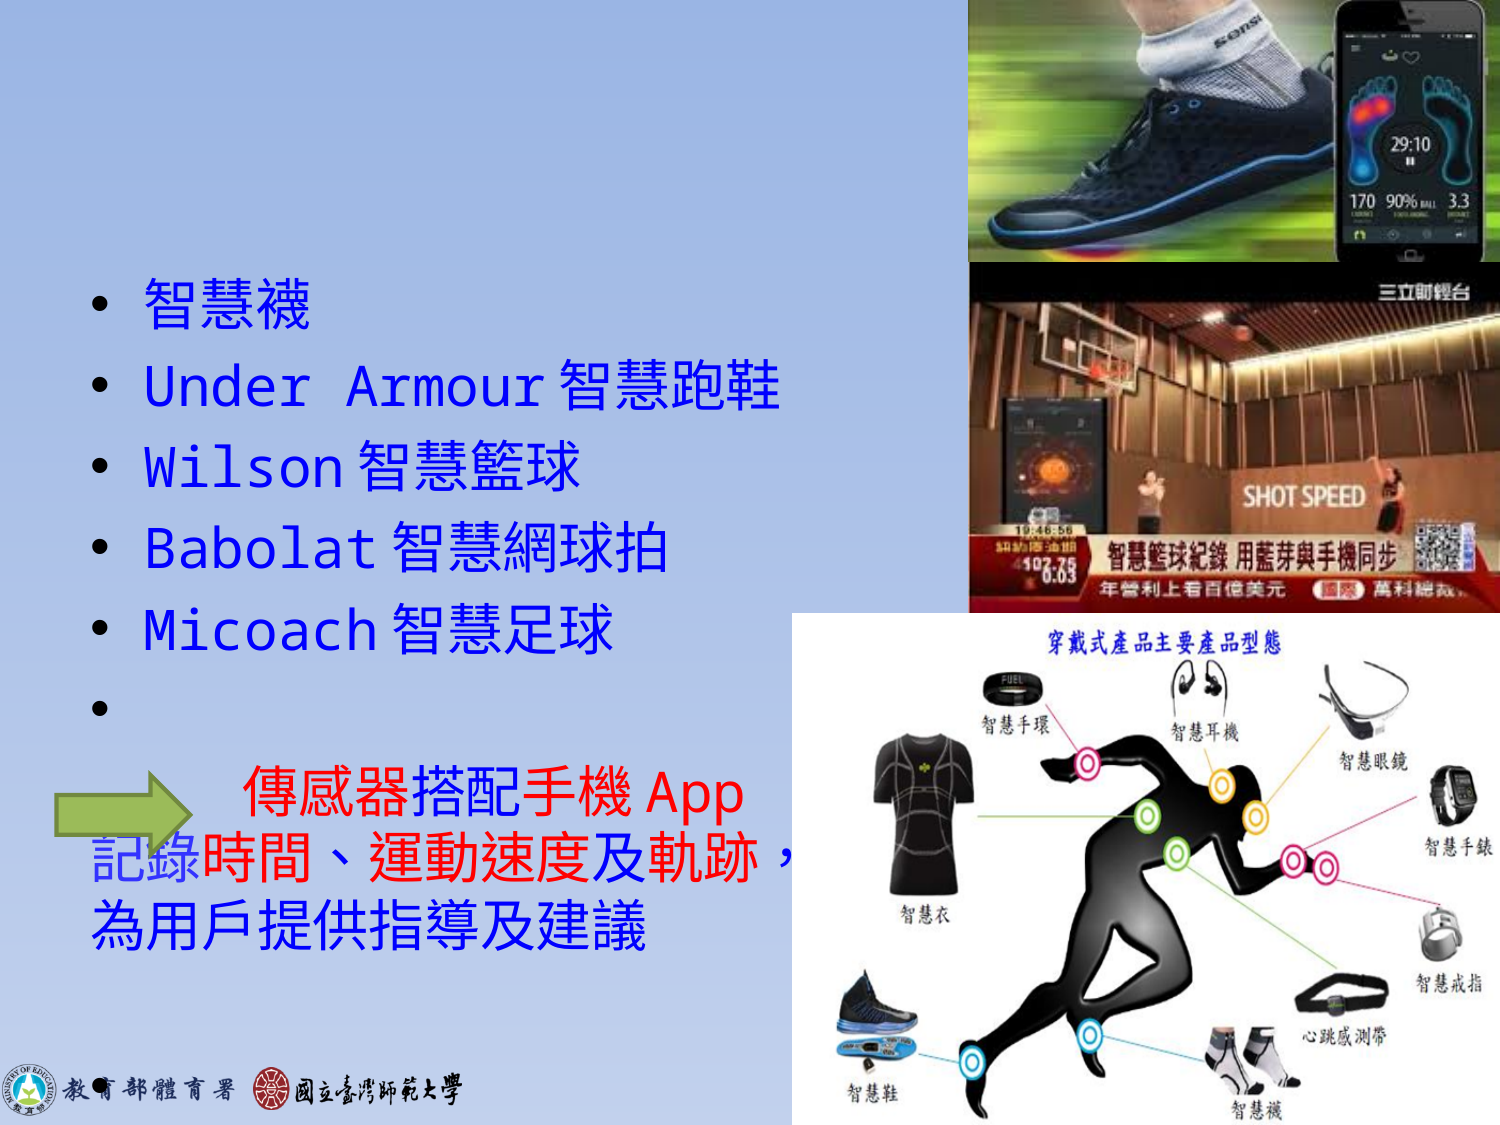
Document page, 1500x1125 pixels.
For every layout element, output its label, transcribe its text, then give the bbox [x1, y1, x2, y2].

picture [792, 0, 1500, 1125]
text_box [56, 775, 191, 855]
list 智慧襪 Under Armour智慧跑鞋 Wilson智慧籃球 Babolat智慧網球拍 Micoach智慧足球 傳感器搭配手機App記錄時間、運動速度及軌跡，為用戶提供指導及建議 [75, 262, 798, 1005]
